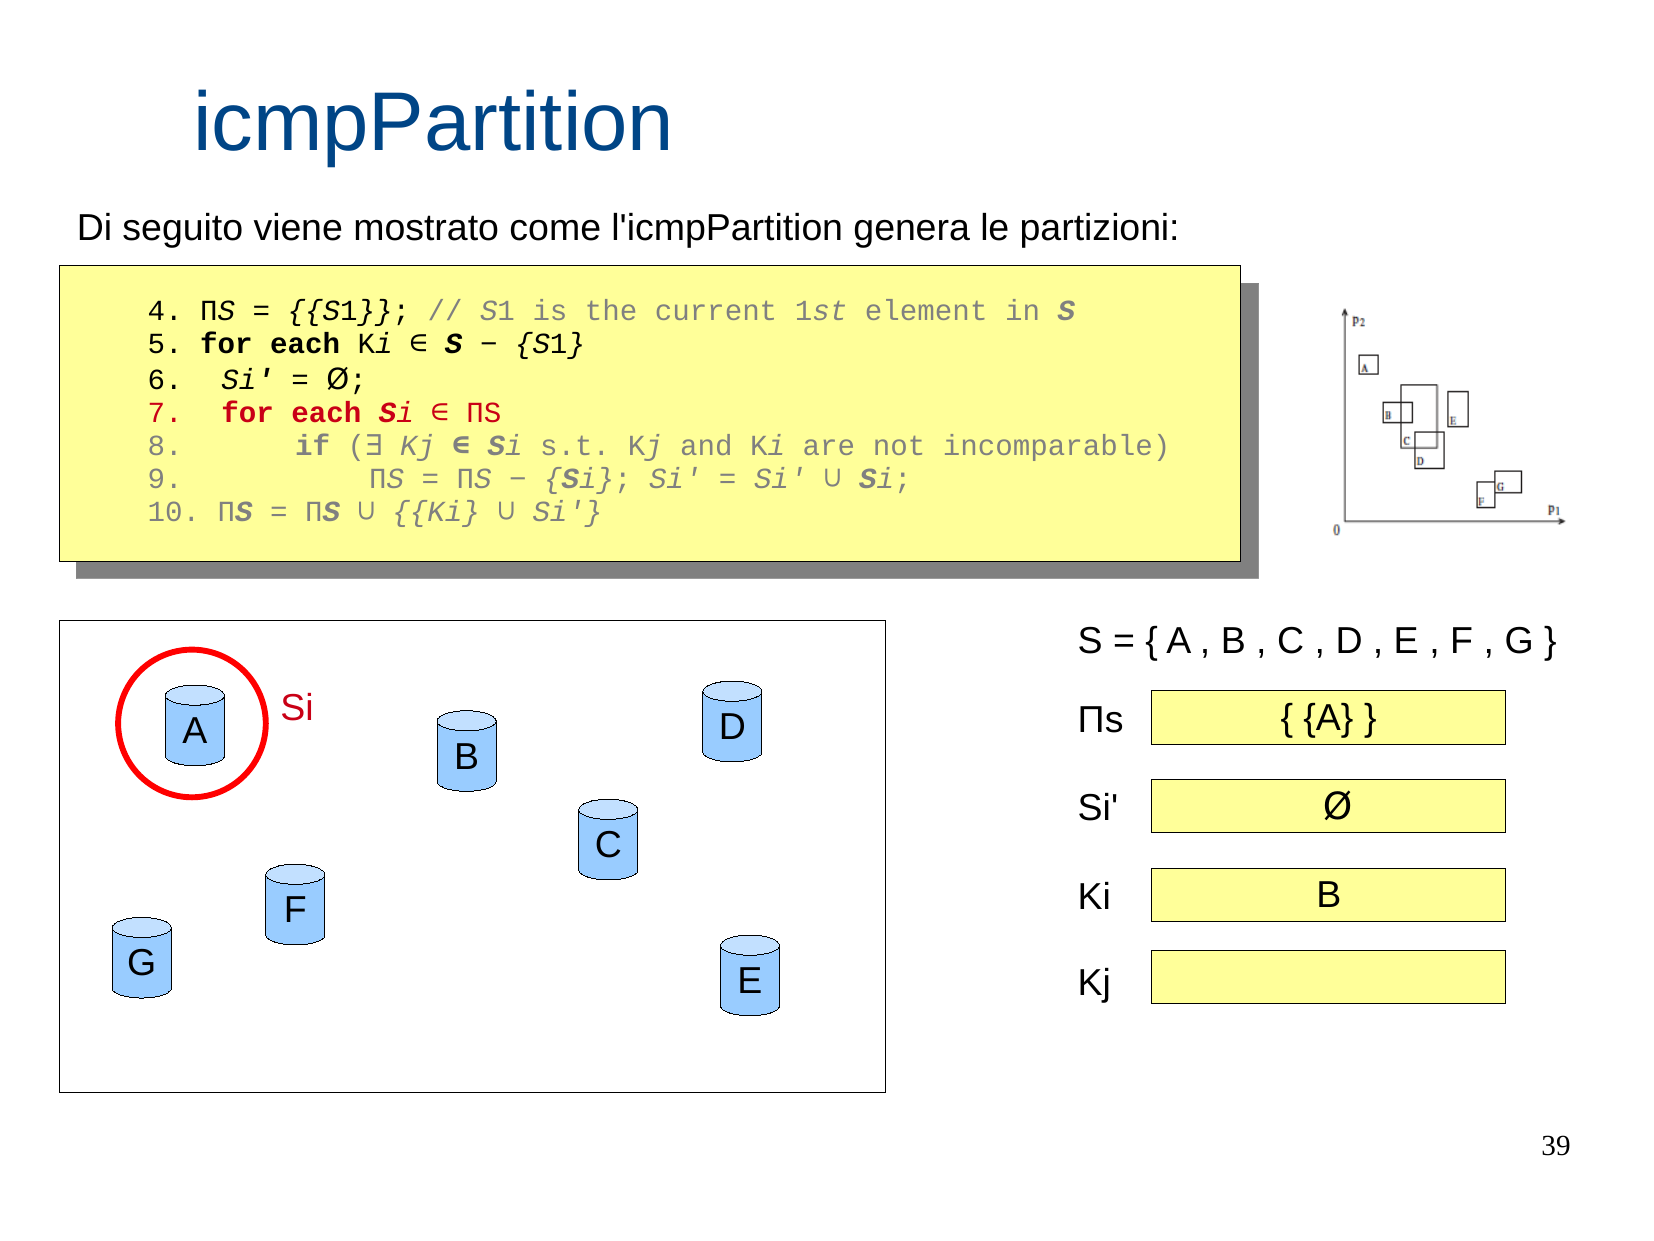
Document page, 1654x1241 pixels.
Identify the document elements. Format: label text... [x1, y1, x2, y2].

text_box { {A} } [1151, 690, 1506, 745]
text_box Si' [1062, 779, 1152, 837]
text_box 4. ΠS = {{S1}}; // S1 is the current 1st element in S 5. for each Ki ∈ S − {S1} 6. Si' = Ø; 7. for each Si ∈ ΠS 8. if (∃ Kj ∈ Si s.t. Kj and Ki are not incomparable) 9. ΠS = ΠS − {Si}; Si' = Si' ∪ Si; 10. ΠS = ΠS ∪ {{Ki} ∪ Si'} [59, 265, 1241, 562]
list Di seguito viene mostrato come l'icmpPartition genera le partizioni: [59, 206, 1388, 254]
text_box S = { A , B , C , D , E , F , G } [1062, 611, 1571, 669]
text_box Πs [1062, 690, 1152, 748]
text_box Si [265, 679, 355, 736]
text_box G [112, 929, 172, 999]
text_box D [702, 692, 762, 762]
text_box B [1151, 868, 1506, 922]
title icmpPartition [193, 33, 1567, 210]
text_box A [165, 697, 225, 766]
text_box [118, 649, 265, 798]
text_box C [578, 811, 638, 880]
text_box Ø [1151, 779, 1506, 833]
picture [1299, 290, 1625, 562]
text_box [1151, 950, 1506, 1004]
text_box F [265, 876, 325, 945]
text_box B [437, 722, 497, 792]
text_box E [720, 947, 780, 1016]
text_box Kj [1062, 954, 1152, 1012]
text_box Ki [1062, 868, 1152, 925]
